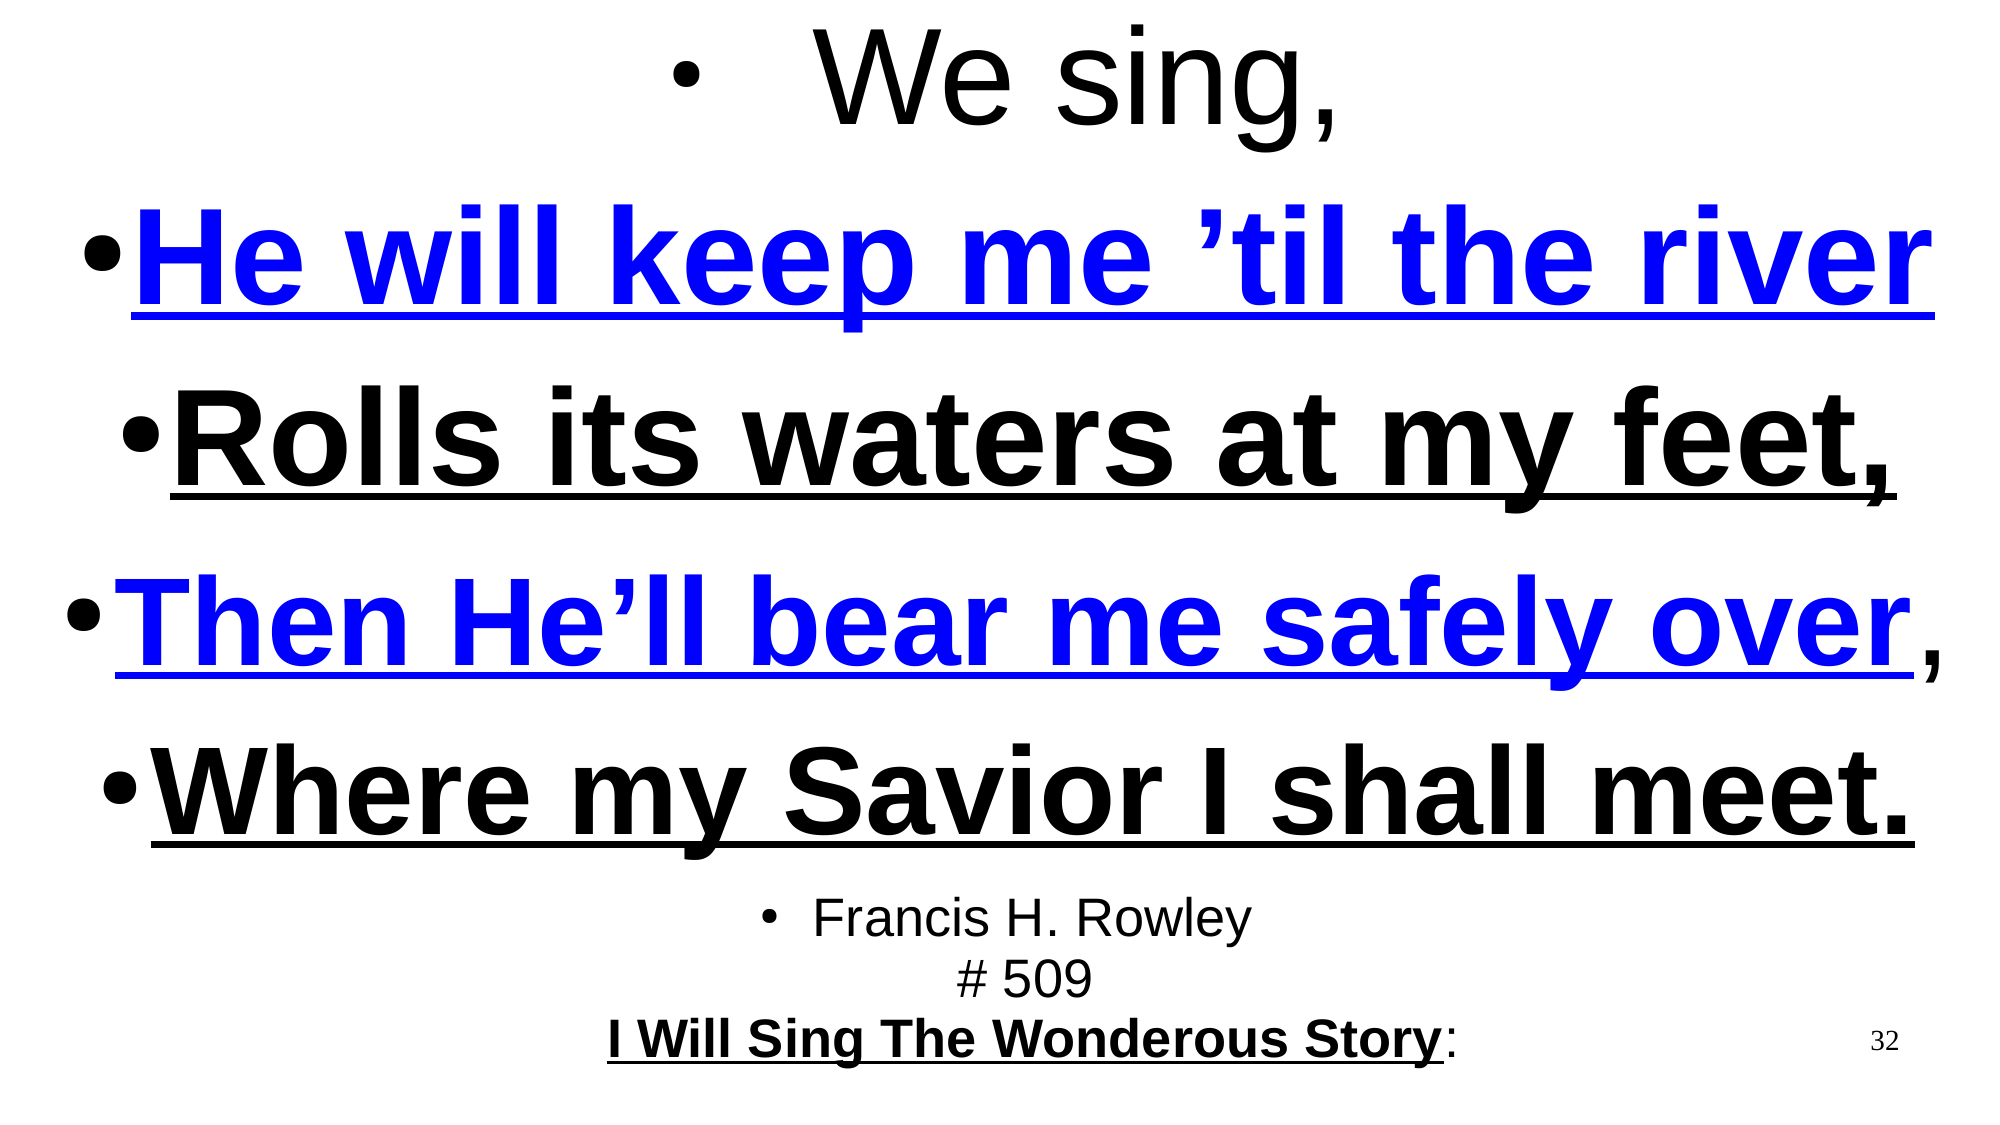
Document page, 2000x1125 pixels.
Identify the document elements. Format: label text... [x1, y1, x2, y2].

list We sing, He will keep me ’til the river Rolls its waters at my feet, Then He’ll bear me safely over, Where my Savior I shall meet. Francis H. Rowley # 509 I Will Sing The Wonderous Story: [0, 0, 1996, 1123]
